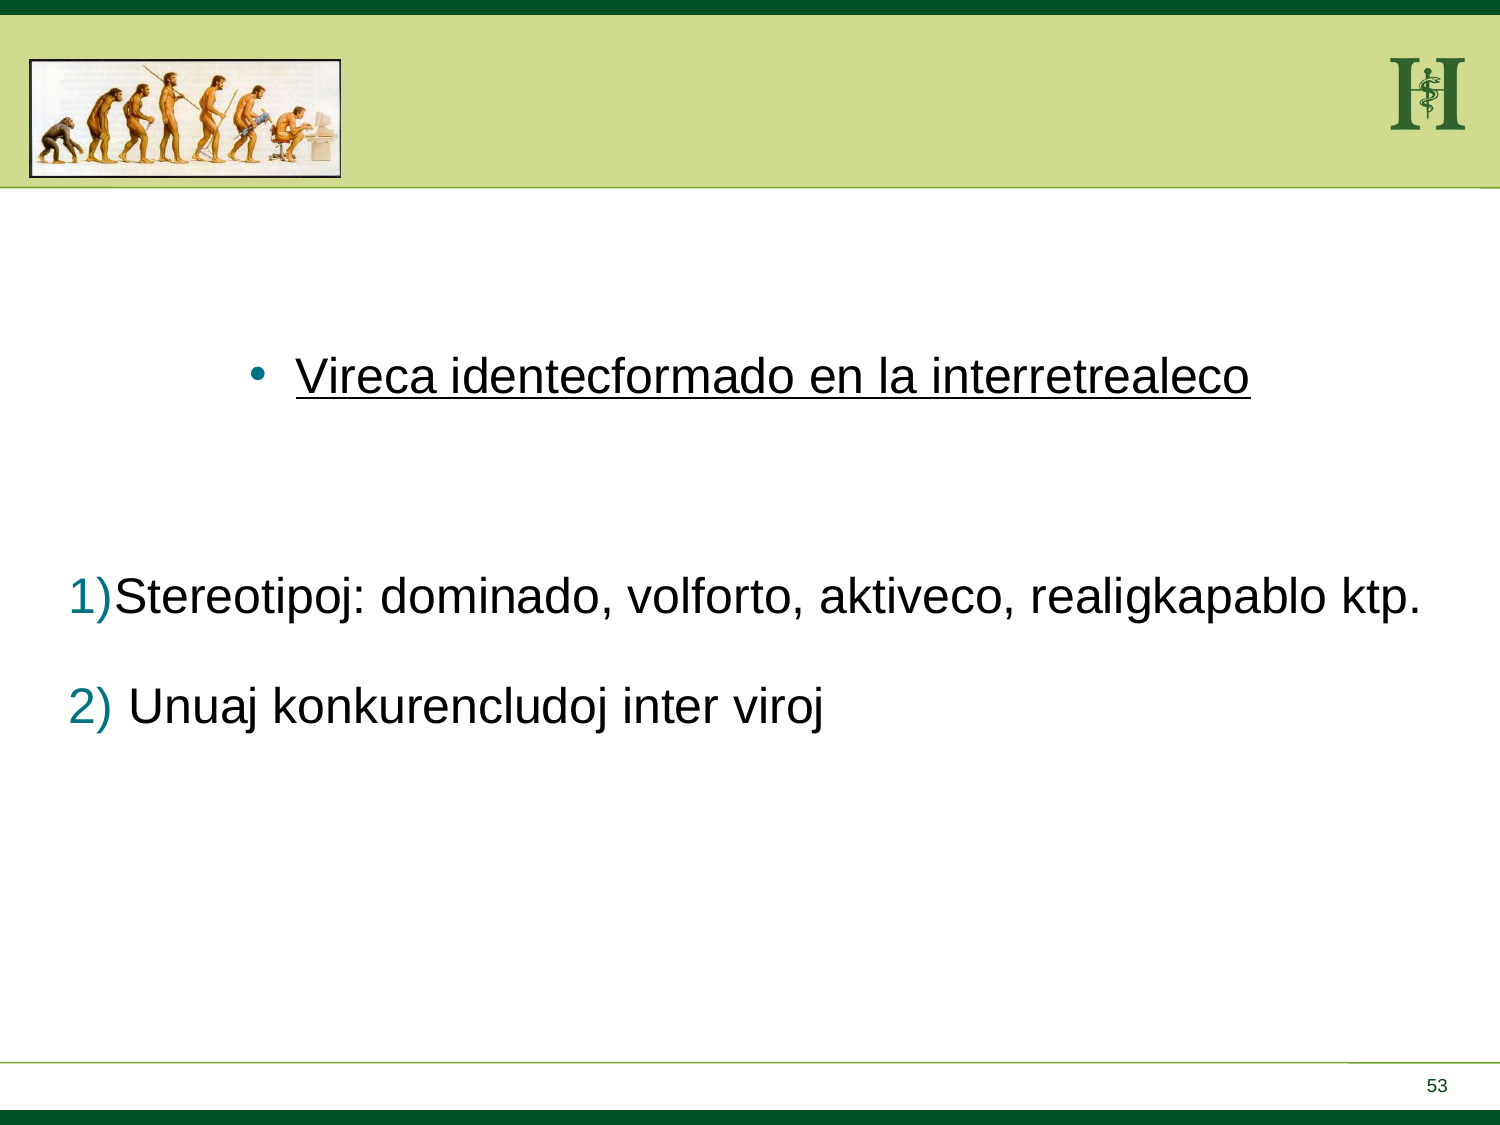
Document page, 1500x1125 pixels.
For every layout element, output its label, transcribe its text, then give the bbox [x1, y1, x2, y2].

picture [0, 15, 1500, 186]
text_box Vireca identecformado en la interretrealeco Stereotipoj: dominado, volforto, aktiveco, realigkapablo ktp. Unuaj konkurencludoj inter viroj [52, 226, 1448, 1036]
